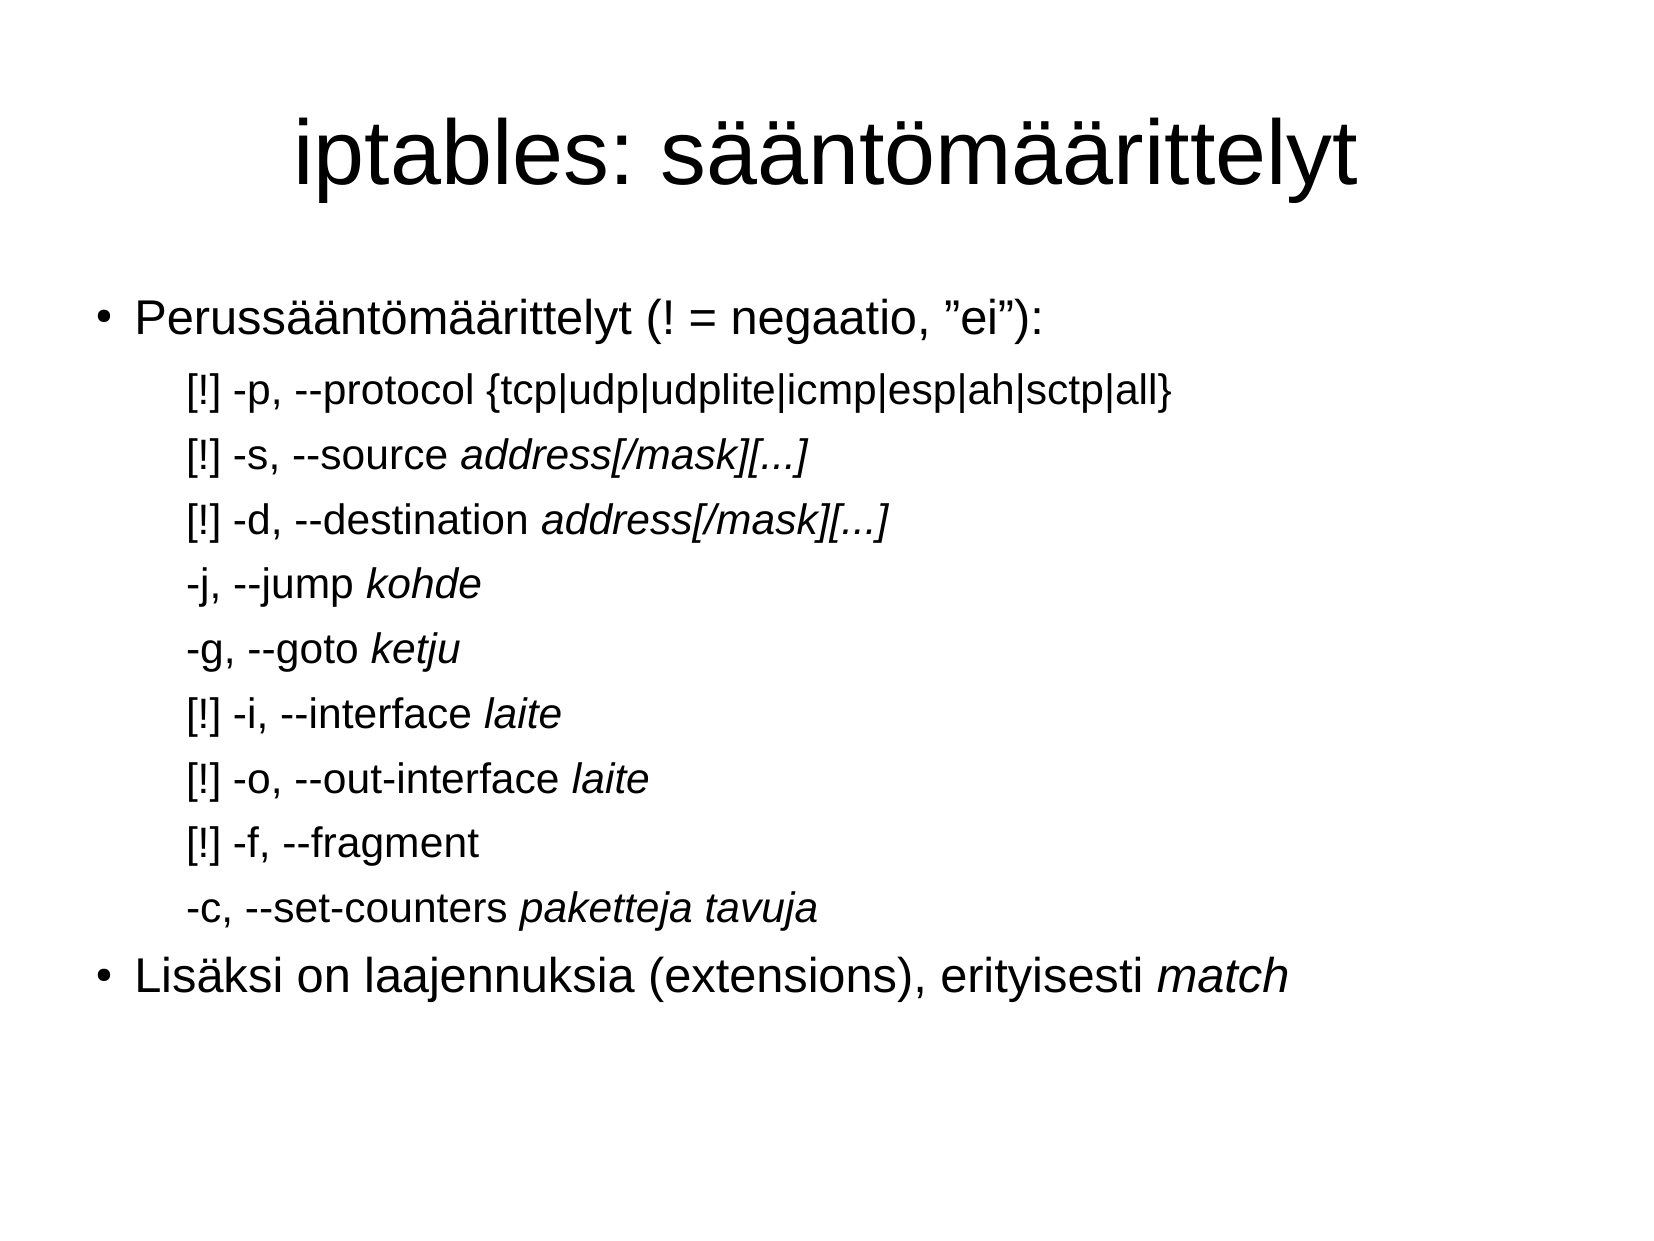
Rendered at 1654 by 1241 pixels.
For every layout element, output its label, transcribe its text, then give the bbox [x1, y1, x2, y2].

list Perussääntömäärittelyt (! = negaatio, ”ei”): [!] -p, --protocol {tcp|udp|udplite|icmp|esp|ah|sctp|all} [!] -s, --source address[/mask][...] [!] -d, --destination address[/mask][...] -j, --jump kohde -g, --goto ketju [!] -i, --interface laite [!] -o, --out-interface laite [!] -f, --fragment -c, --set-counters paketteja tavuja Lisäksi on laajennuksia (extensions), erityisesti match [82, 290, 1571, 1010]
title iptables: sääntömäärittelyt [82, 49, 1571, 257]
